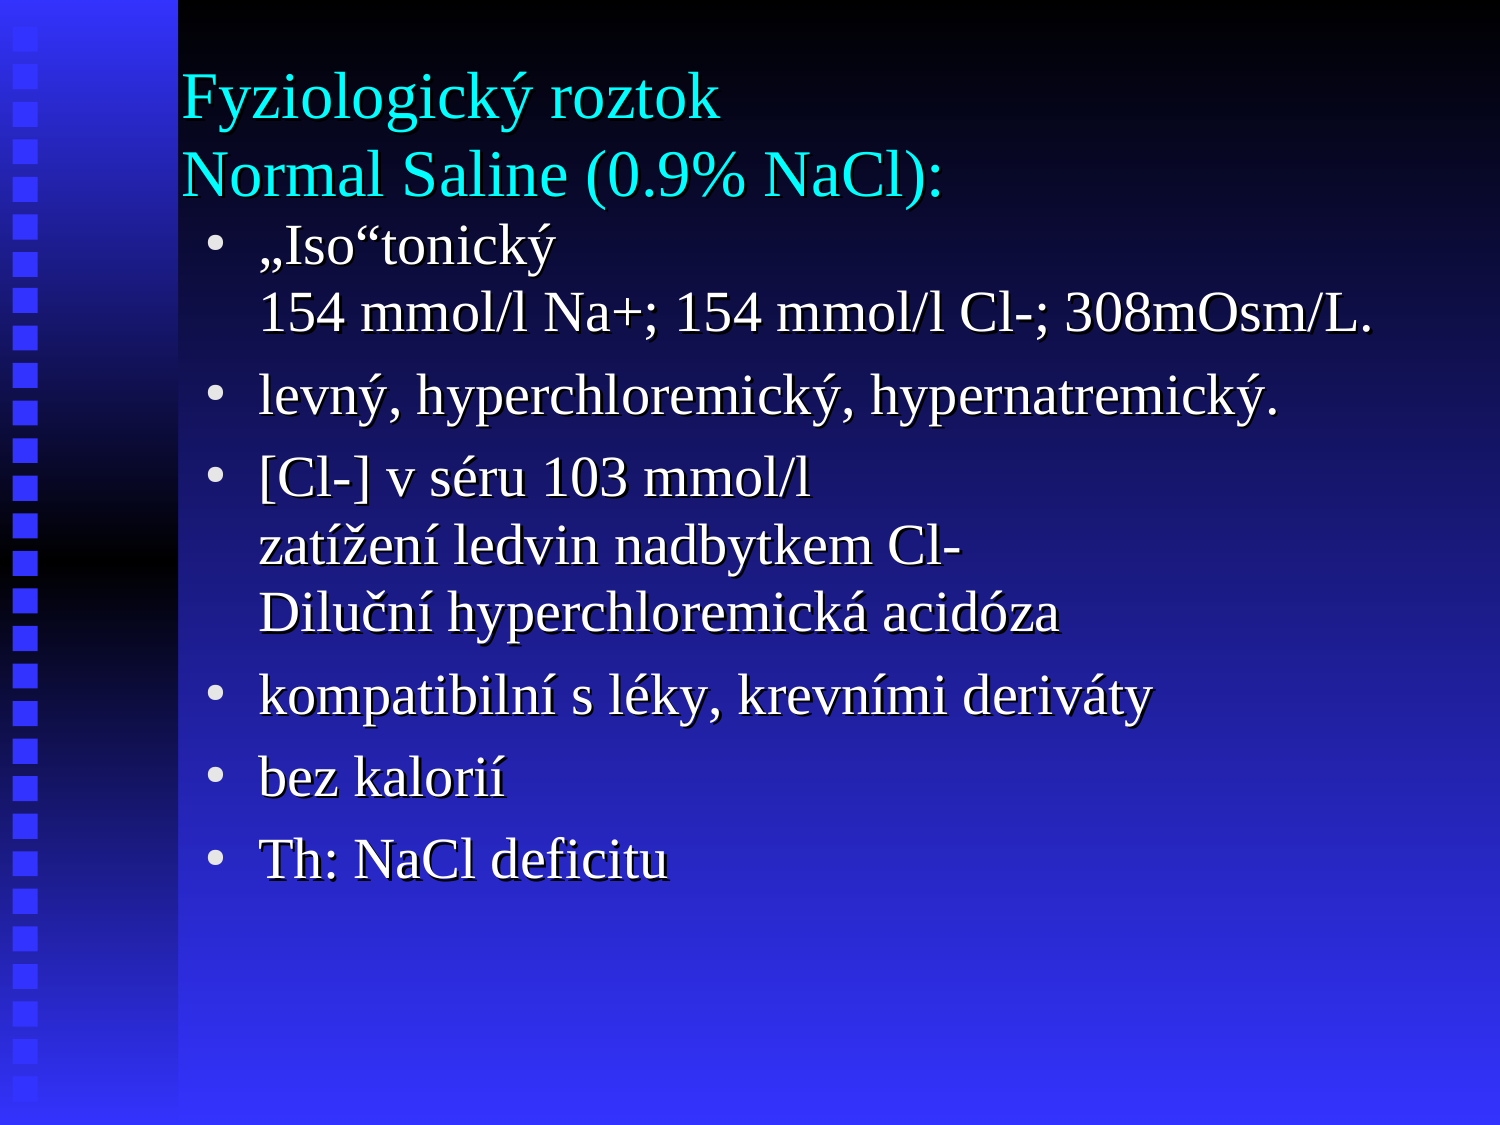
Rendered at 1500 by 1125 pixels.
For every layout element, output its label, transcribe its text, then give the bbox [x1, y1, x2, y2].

title Fyziologický roztok Normal Saline (0.9% NaCl): [181, 39, 1457, 227]
list „Iso“tonický 154 mmol/l Na+; 154 mmol/l Cl-; 308mOsm/L. levný, hyperchloremický, hypernatremický. [Cl-] v séru 103 mmol/l zatížení ledvin nadbytkem Cl- Diluční hyperchloremická acidóza kompatibilní s léky, krevními deriváty bez kalorií Th: NaCl deficitu [187, 208, 1463, 1094]
